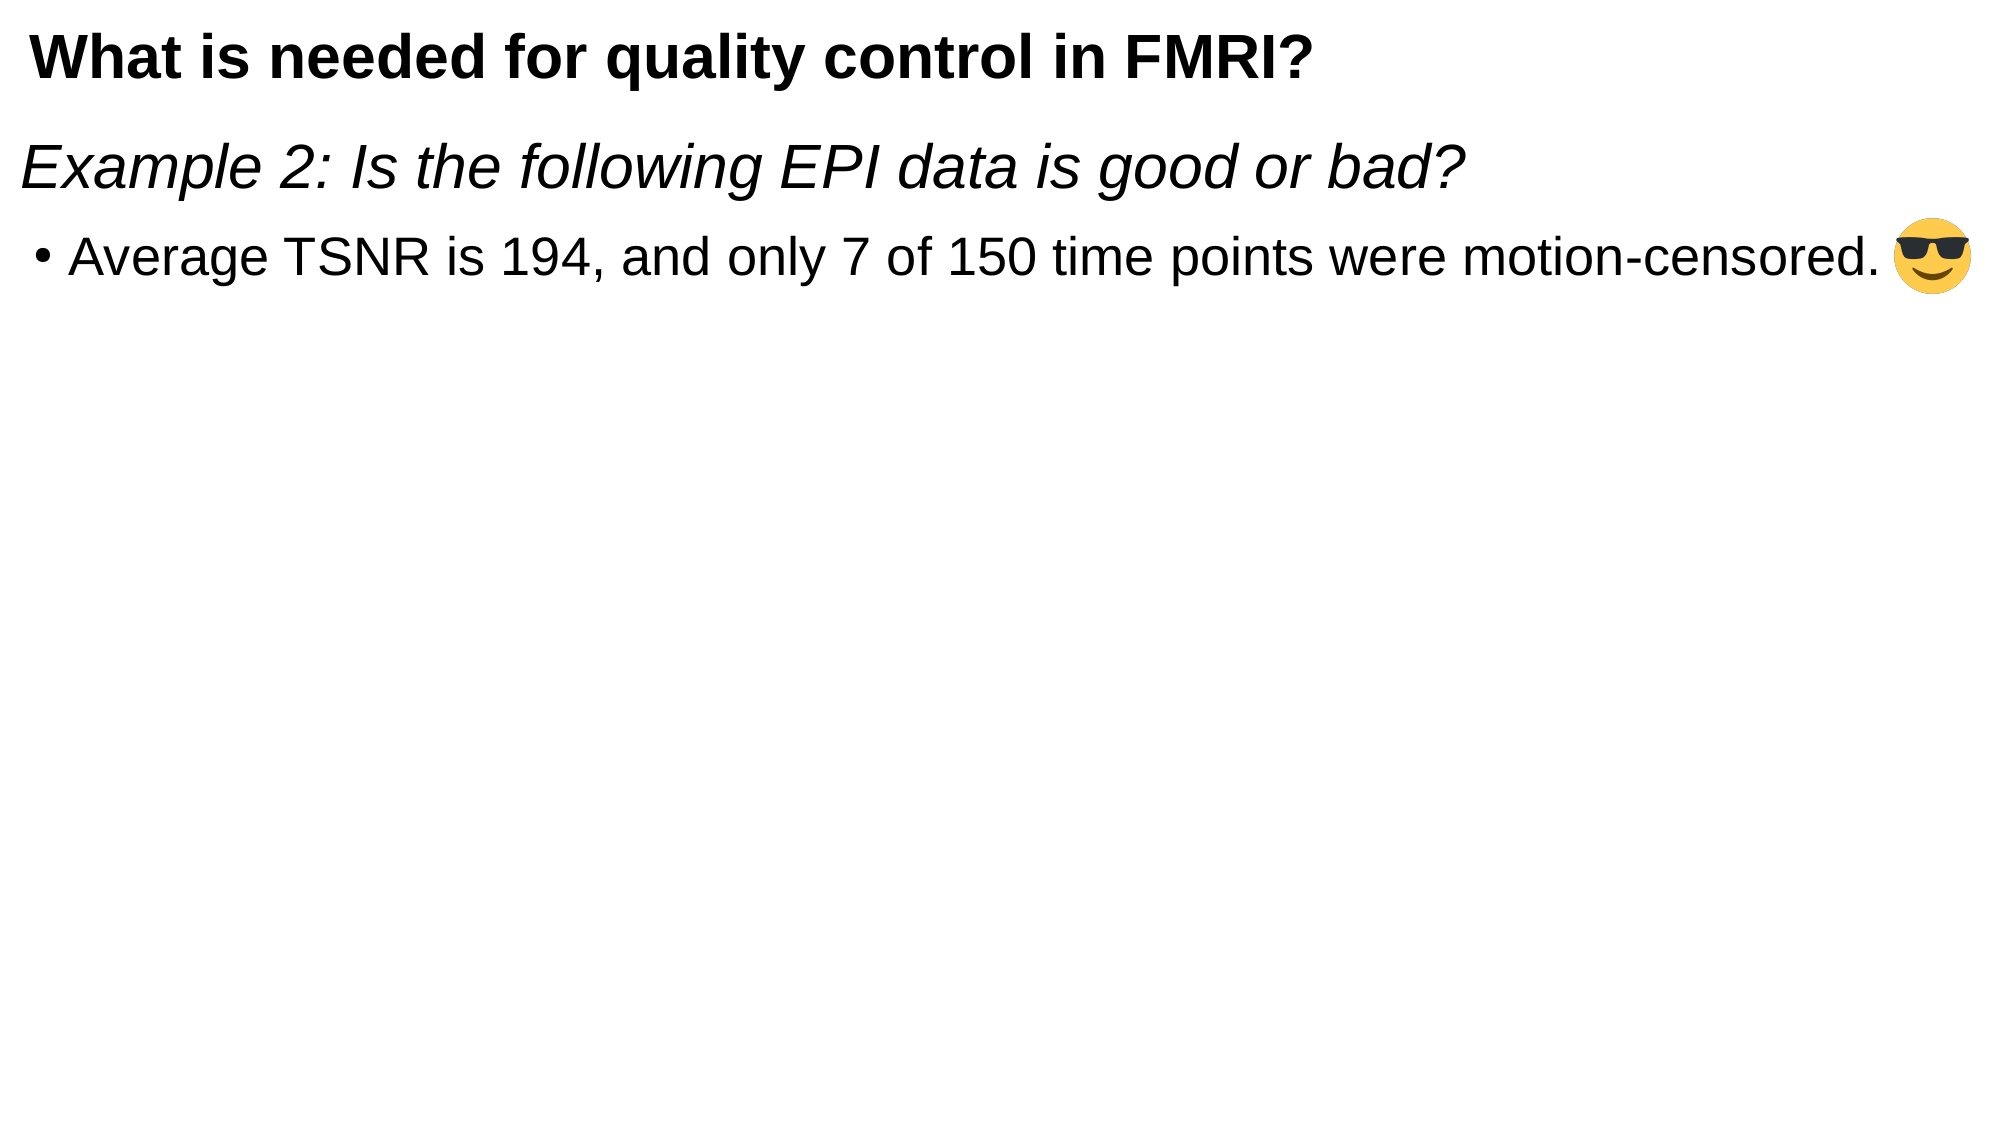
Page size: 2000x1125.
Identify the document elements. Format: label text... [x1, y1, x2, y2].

text_box Average TSNR is 194, and only 7 of 150 time points were motion-censored. [18, 210, 1934, 365]
text_box What is needed for quality control in FMRI? [15, 15, 1344, 100]
text_box Example 2: Is the following EPI data is good or bad? [5, 124, 1484, 210]
picture [1892, 216, 1973, 296]
